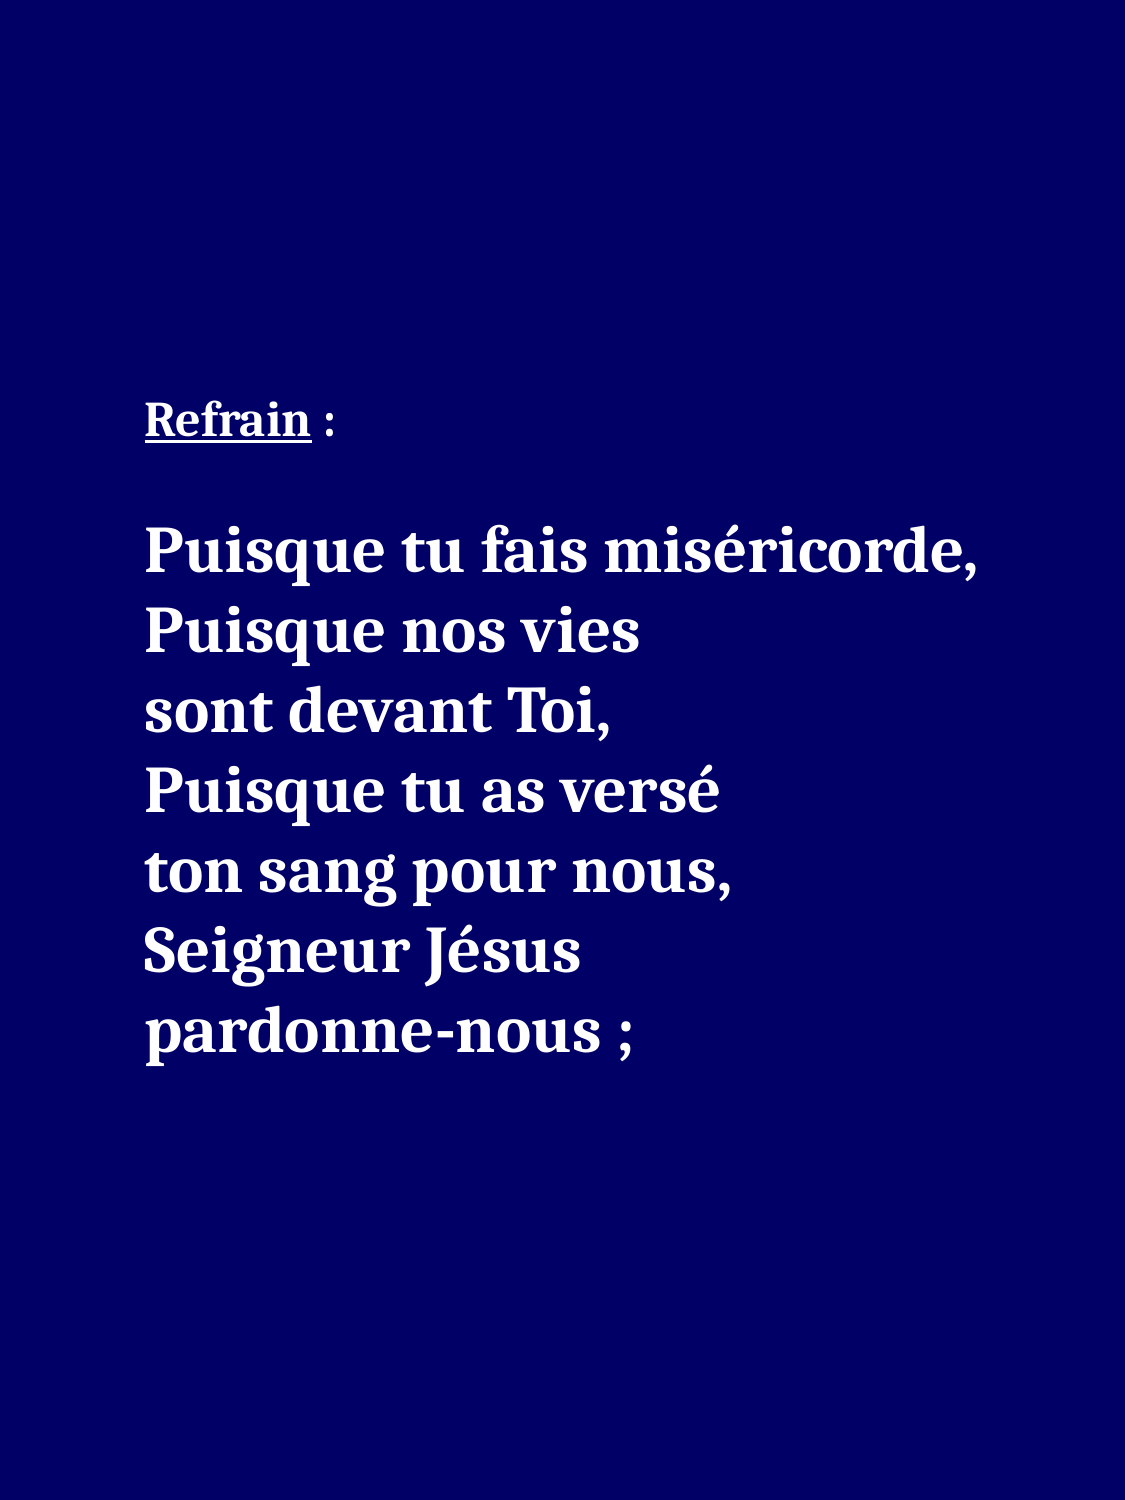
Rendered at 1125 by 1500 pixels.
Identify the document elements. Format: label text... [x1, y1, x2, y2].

text_box Refrain : Puisque tu fais miséricorde, Puisque nos vies sont devant Toi, Puisque tu as versé ton sang pour nous, Seigneur Jésus pardonne-nous ; [129, 378, 1016, 1193]
